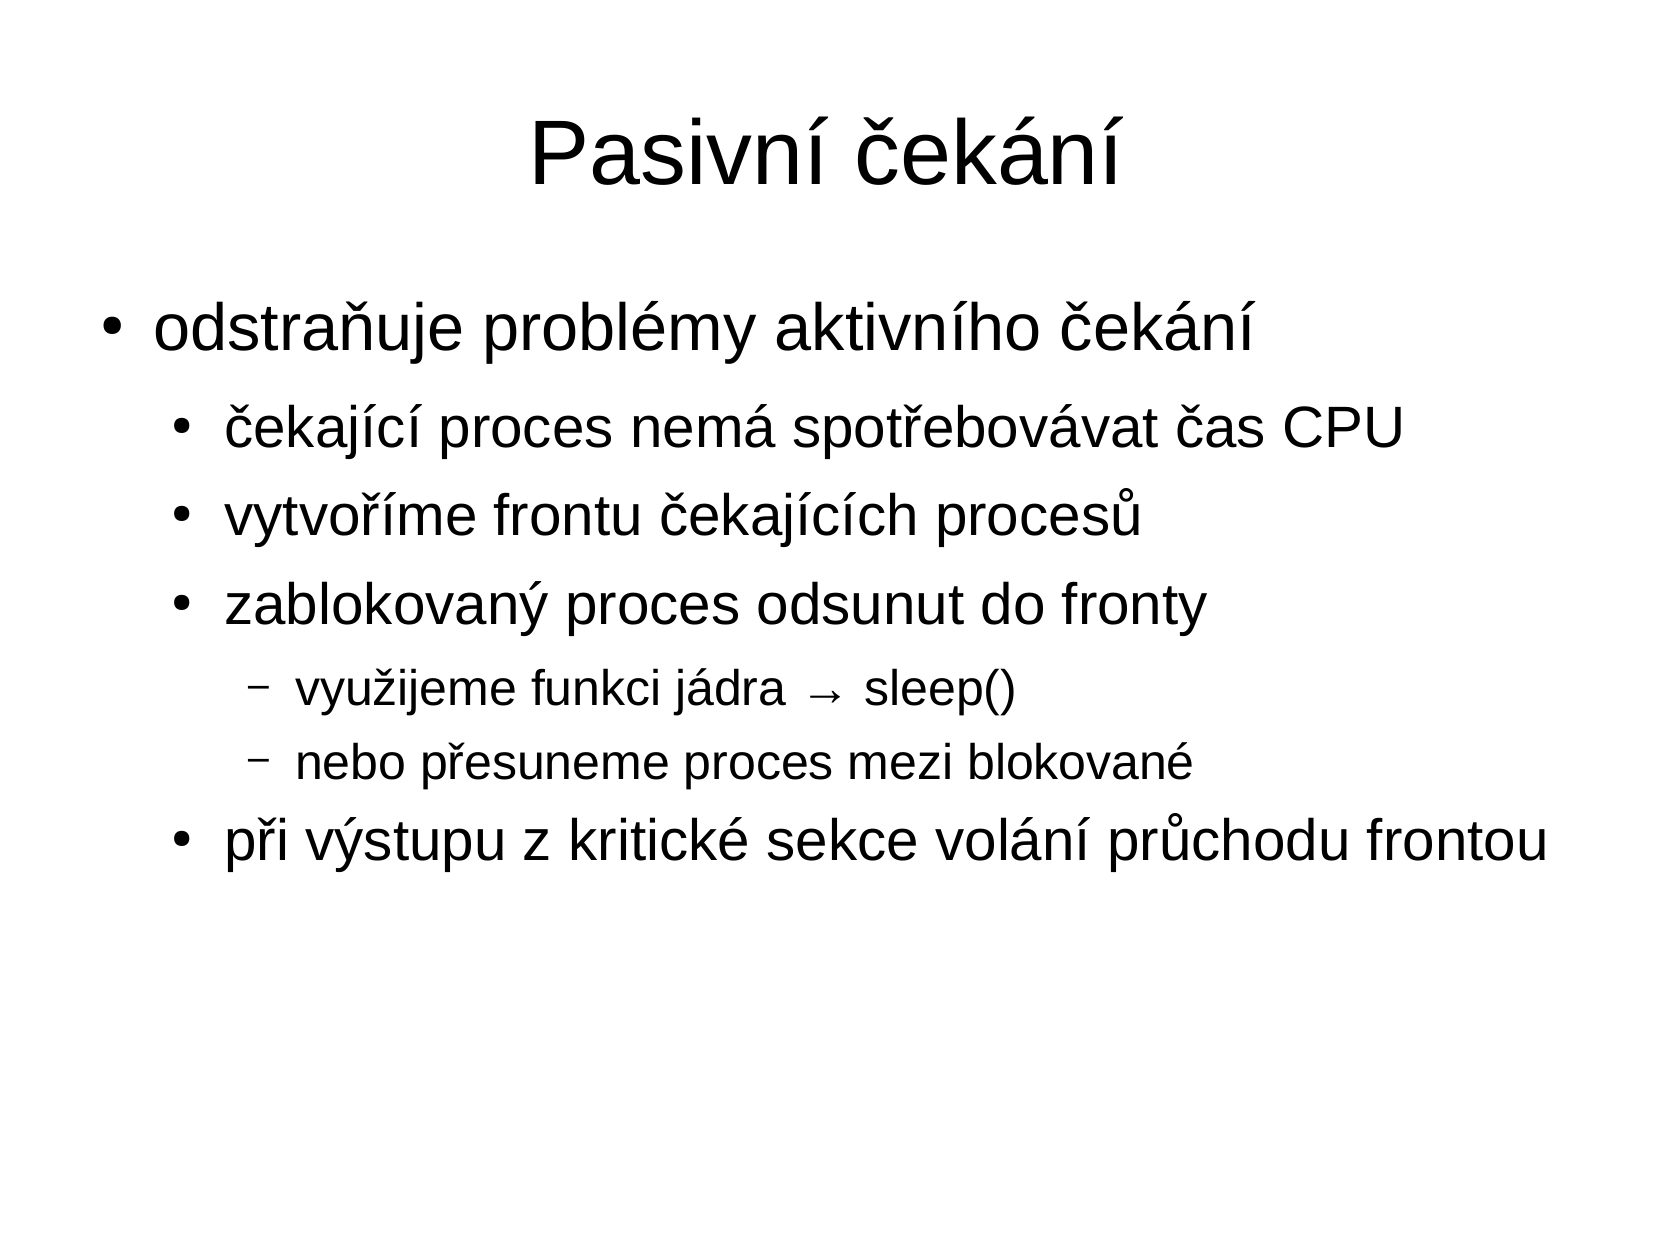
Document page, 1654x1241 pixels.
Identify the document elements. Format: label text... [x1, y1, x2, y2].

list odstraňuje problémy aktivního čekání čekající proces nemá spotřebovávat čas CPU vytvoříme frontu čekajících procesů zablokovaný proces odsunut do fronty využijeme funkci jádra → sleep() nebo přesuneme proces mezi blokované při výstupu z kritické sekce volání průchodu frontou [82, 290, 1571, 1094]
title Pasivní čekání [82, 56, 1571, 250]
